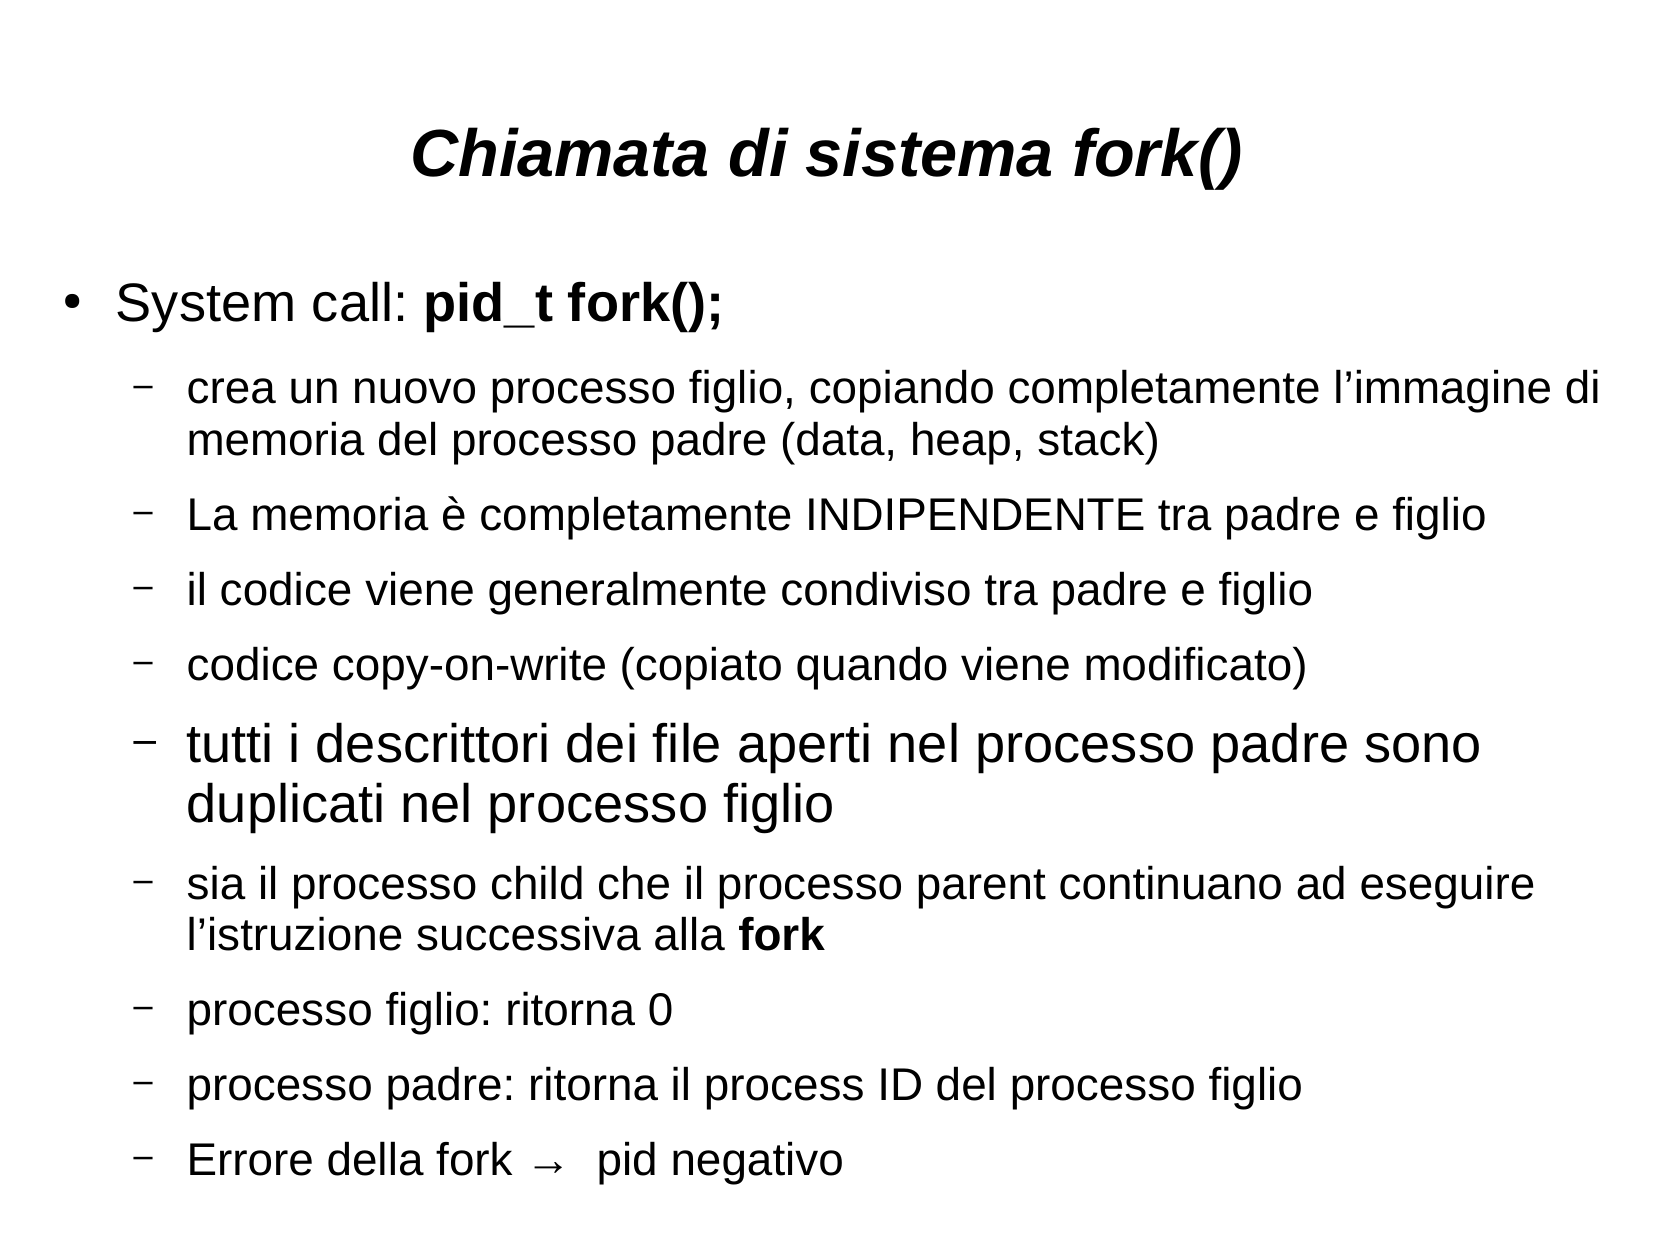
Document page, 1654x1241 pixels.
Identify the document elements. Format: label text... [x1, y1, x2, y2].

title Chiamata di sistema fork() [82, 49, 1571, 257]
list System call: pid_t fork(); crea un nuovo processo figlio, copiando completamente l’immagine di memoria del processo padre (data, heap, stack) La memoria è completamente INDIPENDENTE tra padre e figlio il codice viene generalmente condiviso tra padre e figlio codice copy-on-write (copiato quando viene modificato) tutti i descrittori dei file aperti nel processo padre sono duplicati nel processo figlio sia il processo child che il processo parent continuano ad eseguire l’istruzione successiva alla fork processo figlio: ritorna 0 processo padre: ritorna il process ID del processo figlio Errore della fork → pid negativo [45, 272, 1621, 1223]
